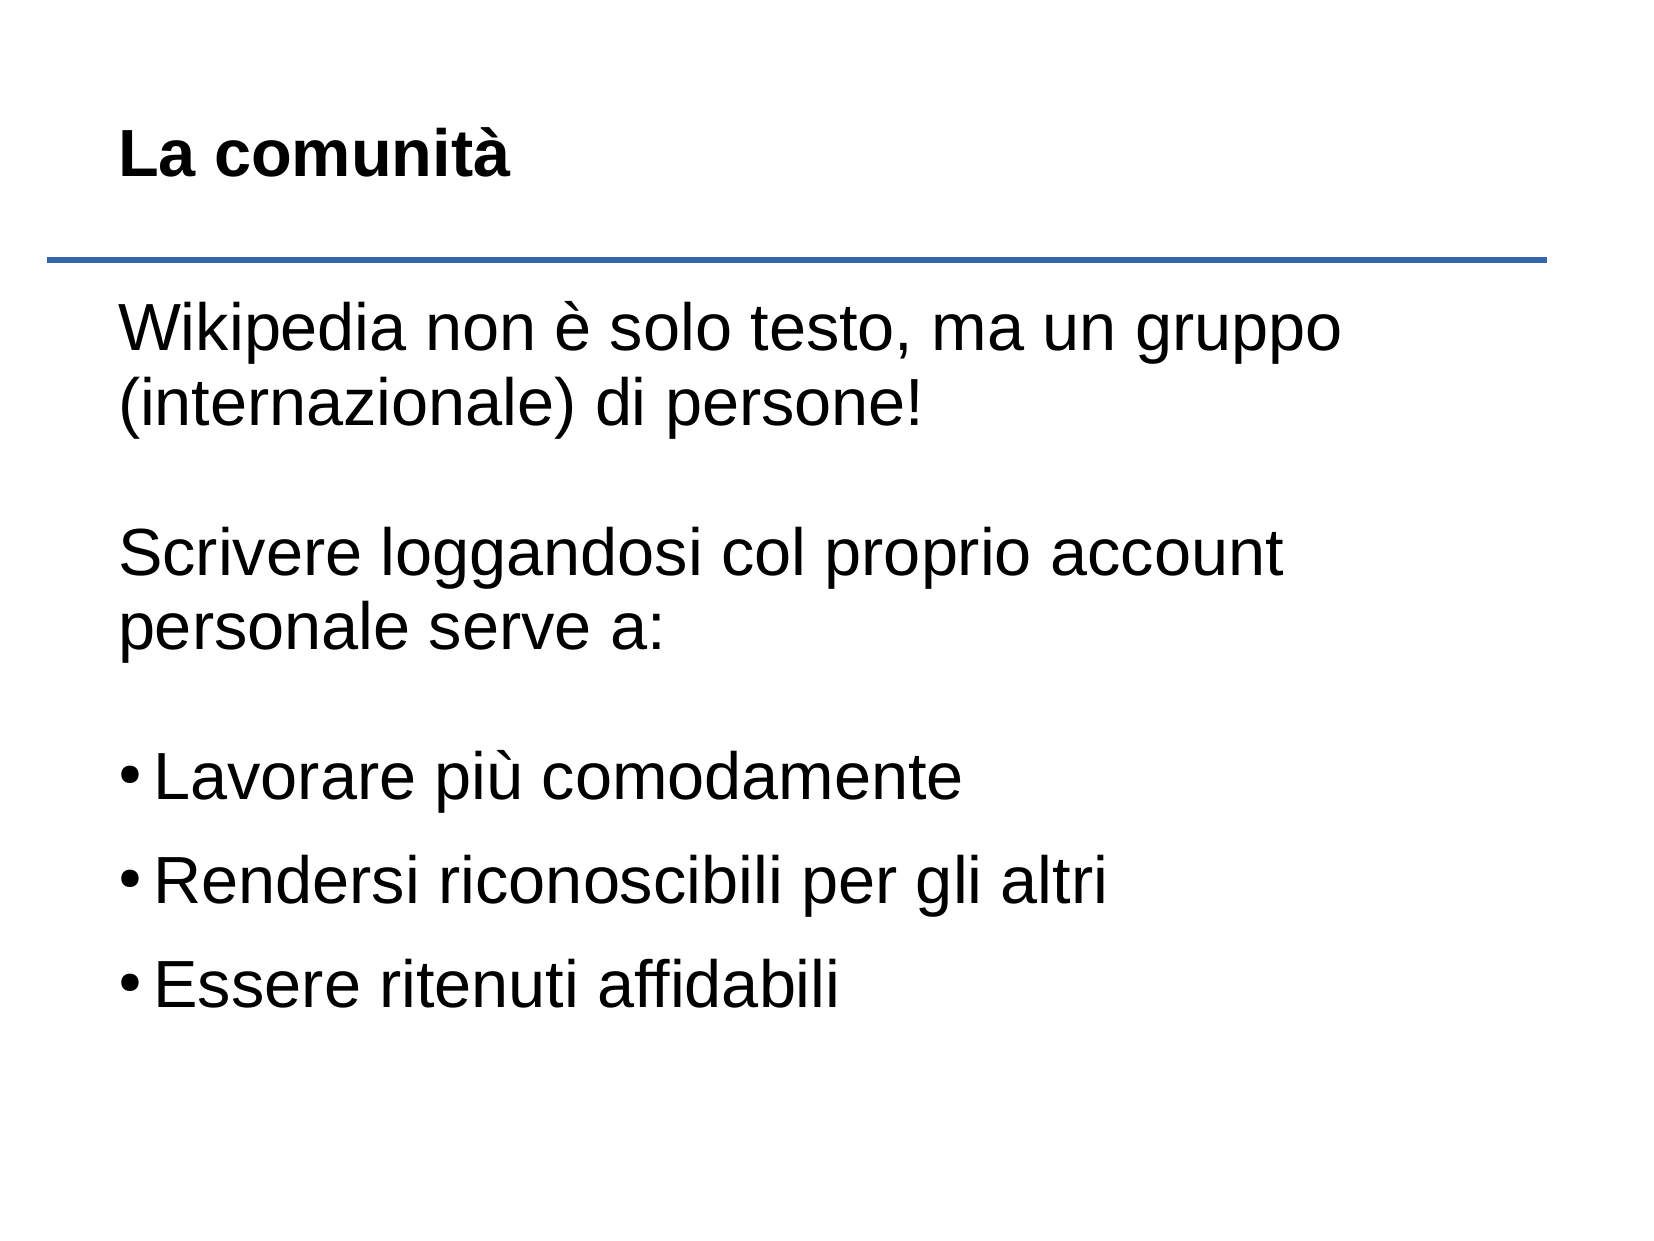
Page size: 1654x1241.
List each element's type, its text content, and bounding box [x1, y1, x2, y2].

title La comunità [118, 49, 1571, 257]
subtitle Wikipedia non è solo testo, ma un gruppo (internazionale) di persone! Scrivere loggandosi col proprio account personale serve a: Lavorare più comodamente Rendersi riconoscibili per gli altri Essere ritenuti affidabili [118, 290, 1571, 1170]
